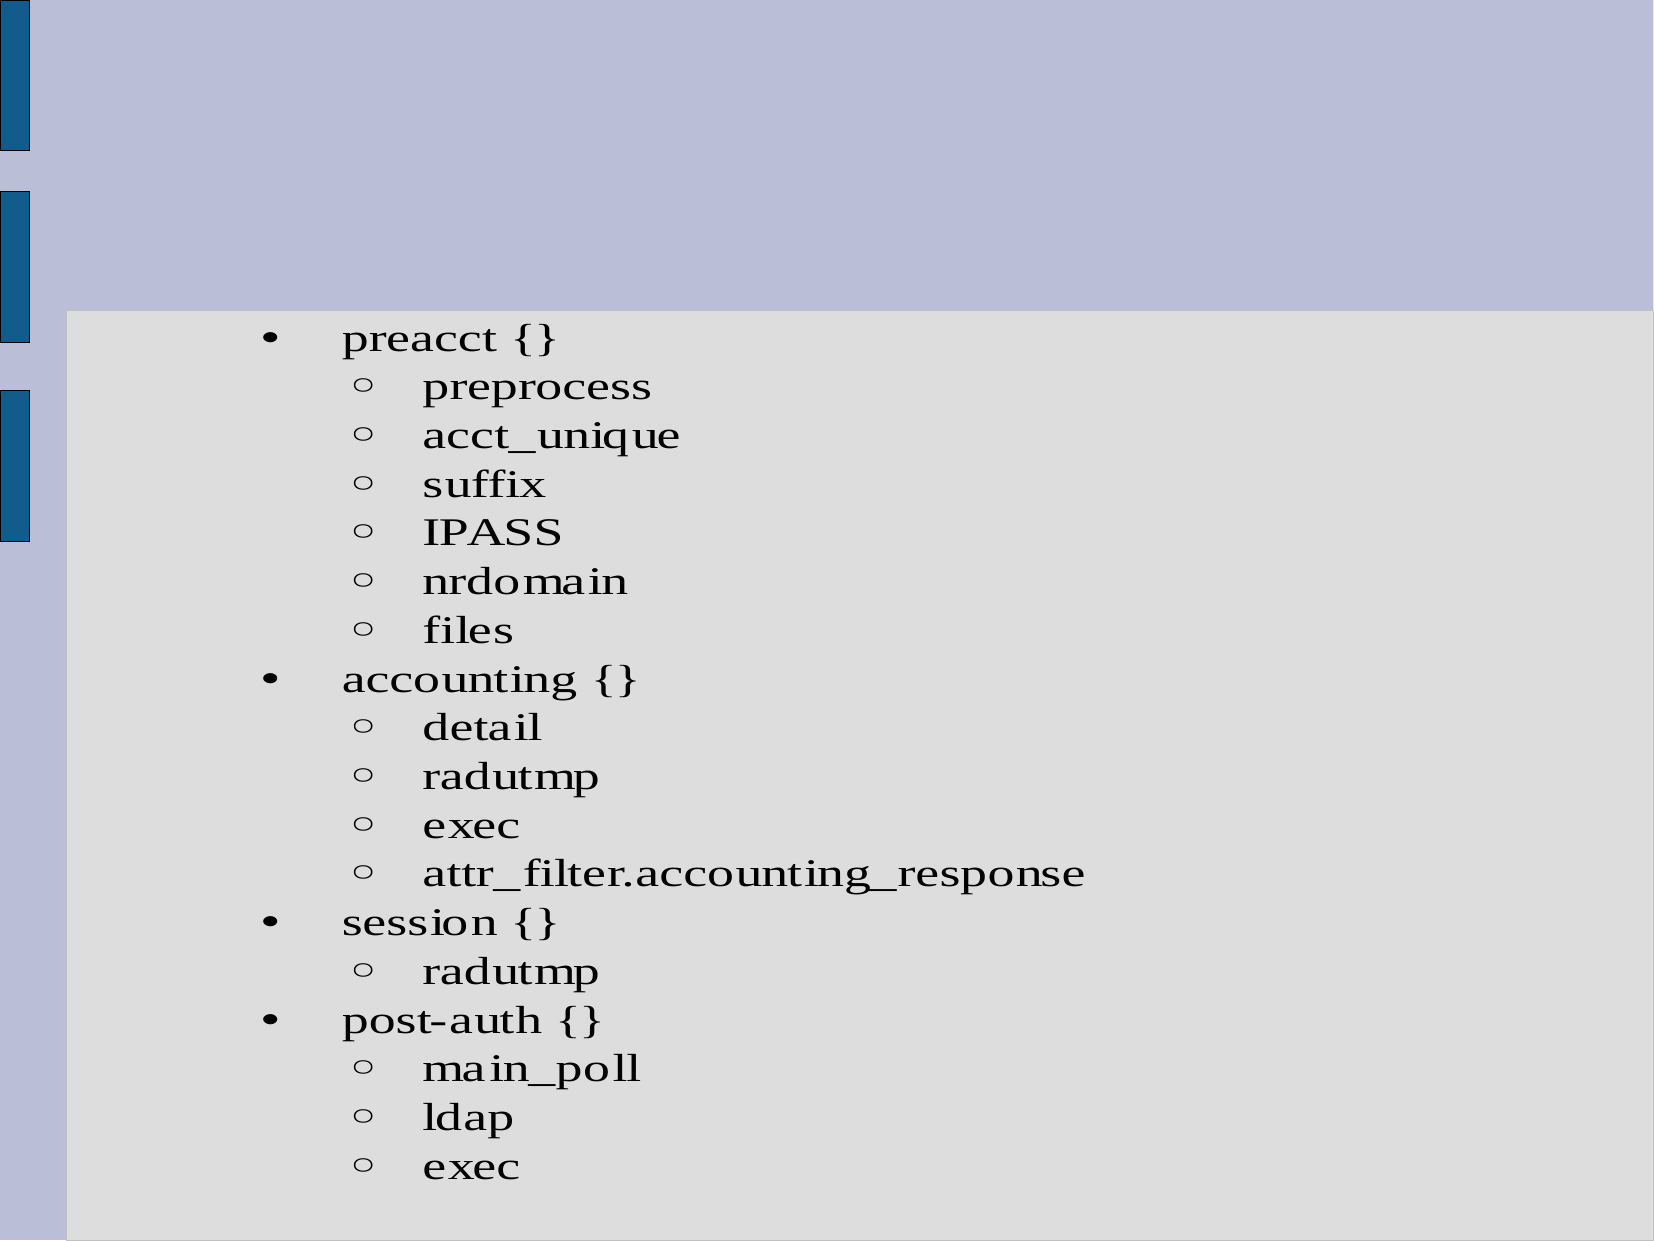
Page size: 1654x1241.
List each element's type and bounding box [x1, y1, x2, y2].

chart [177, 265, 1654, 1241]
